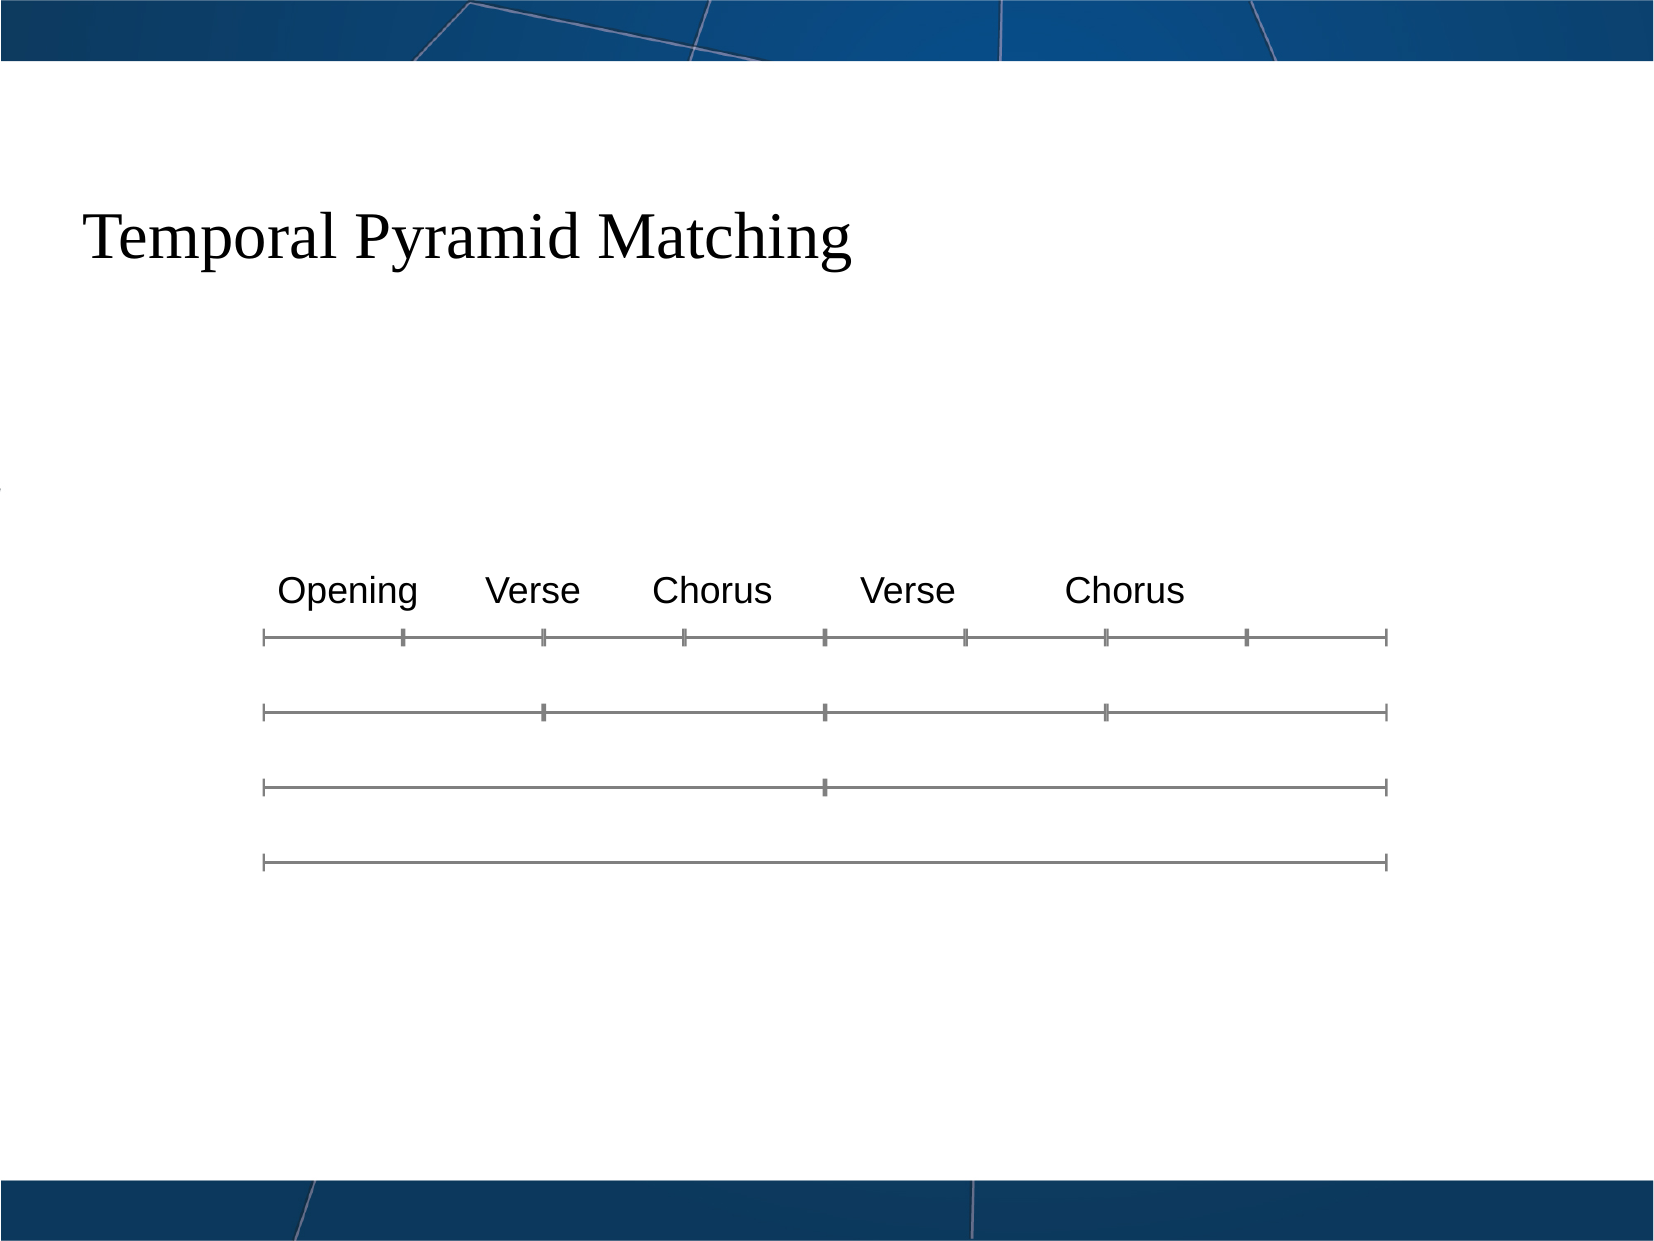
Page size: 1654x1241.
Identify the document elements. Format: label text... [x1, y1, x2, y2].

picture [0, 0, 1654, 1241]
title Temporal Pyramid Matching [82, 132, 1571, 340]
text_box Verse [470, 562, 596, 620]
text_box Chorus [1049, 562, 1201, 620]
text_box Verse [845, 562, 971, 620]
text_box Chorus [637, 562, 788, 620]
text_box Opening [262, 562, 488, 695]
